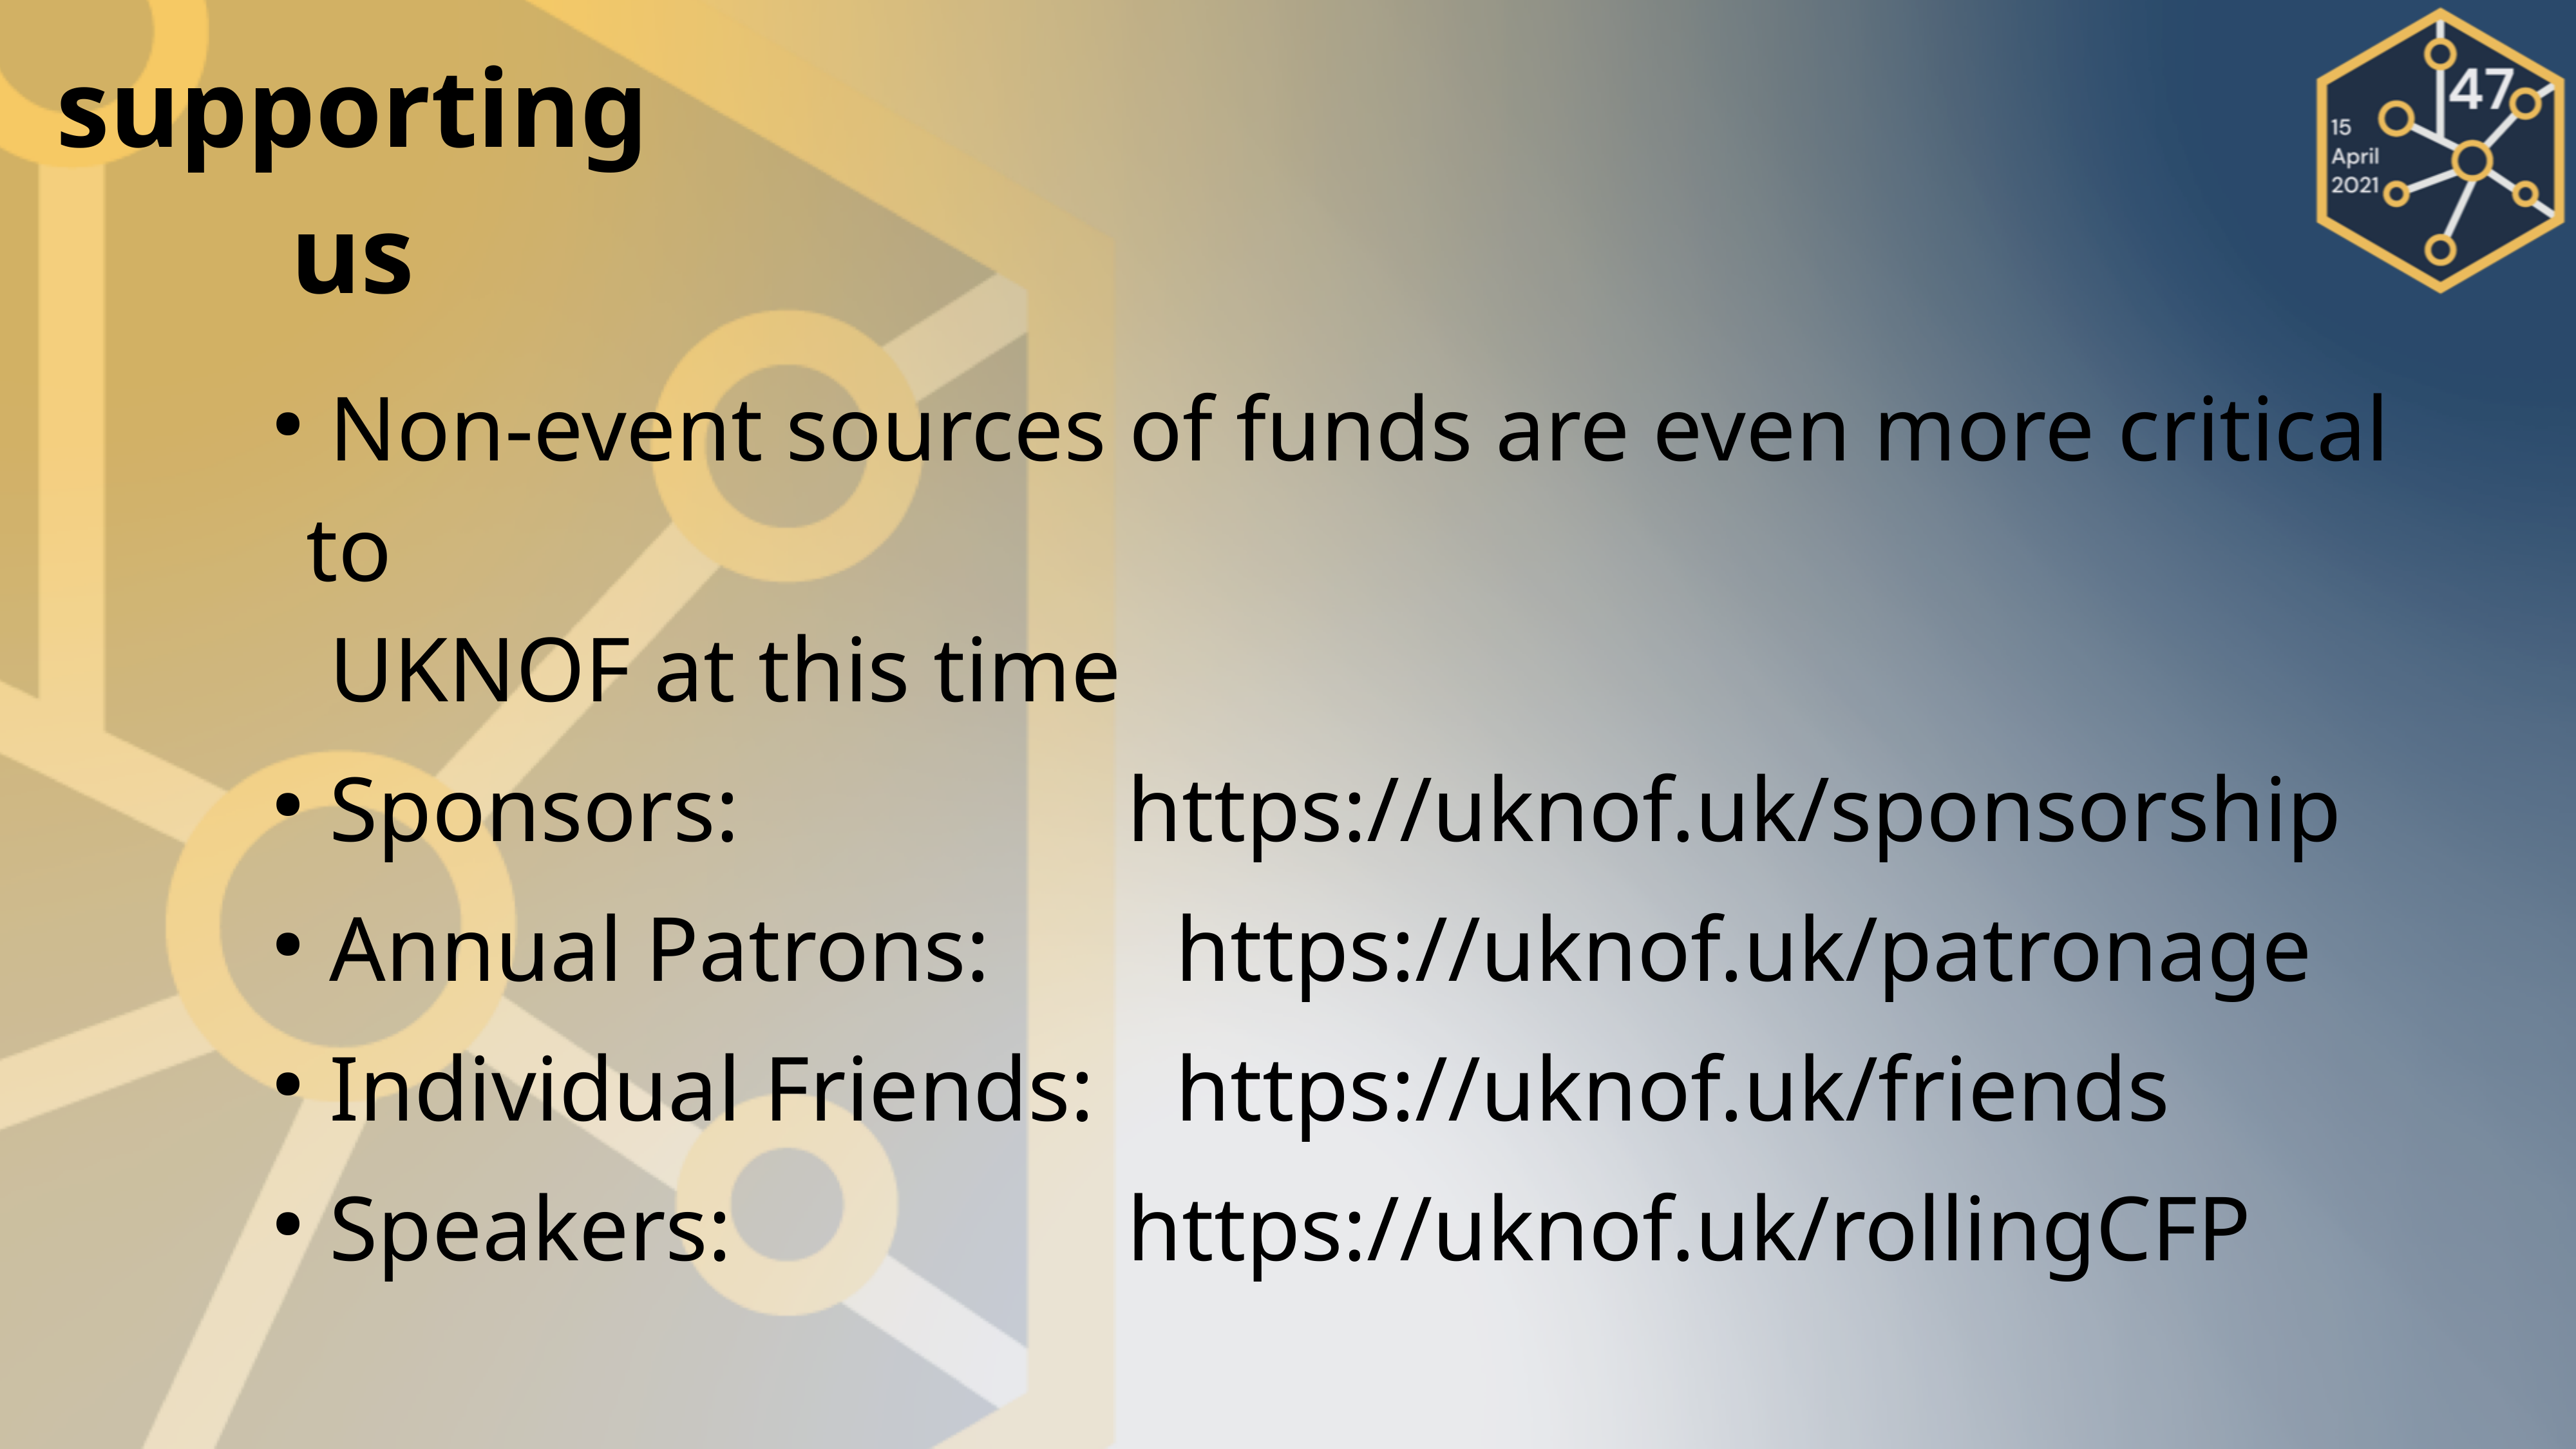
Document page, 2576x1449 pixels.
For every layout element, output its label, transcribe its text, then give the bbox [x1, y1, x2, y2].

title supporting us [0, 57, 706, 300]
list Non-event sources of funds are even more critical to UKNOF at this time Sponsors: https://uknof.uk/sponsorship Annual Patrons: https://uknof.uk/patronage Individual Friends: https://uknof.uk/friends Speakers: https://uknof.uk/rollingCFP [261, 366, 2464, 1218]
picture [0, 0, 2576, 1449]
